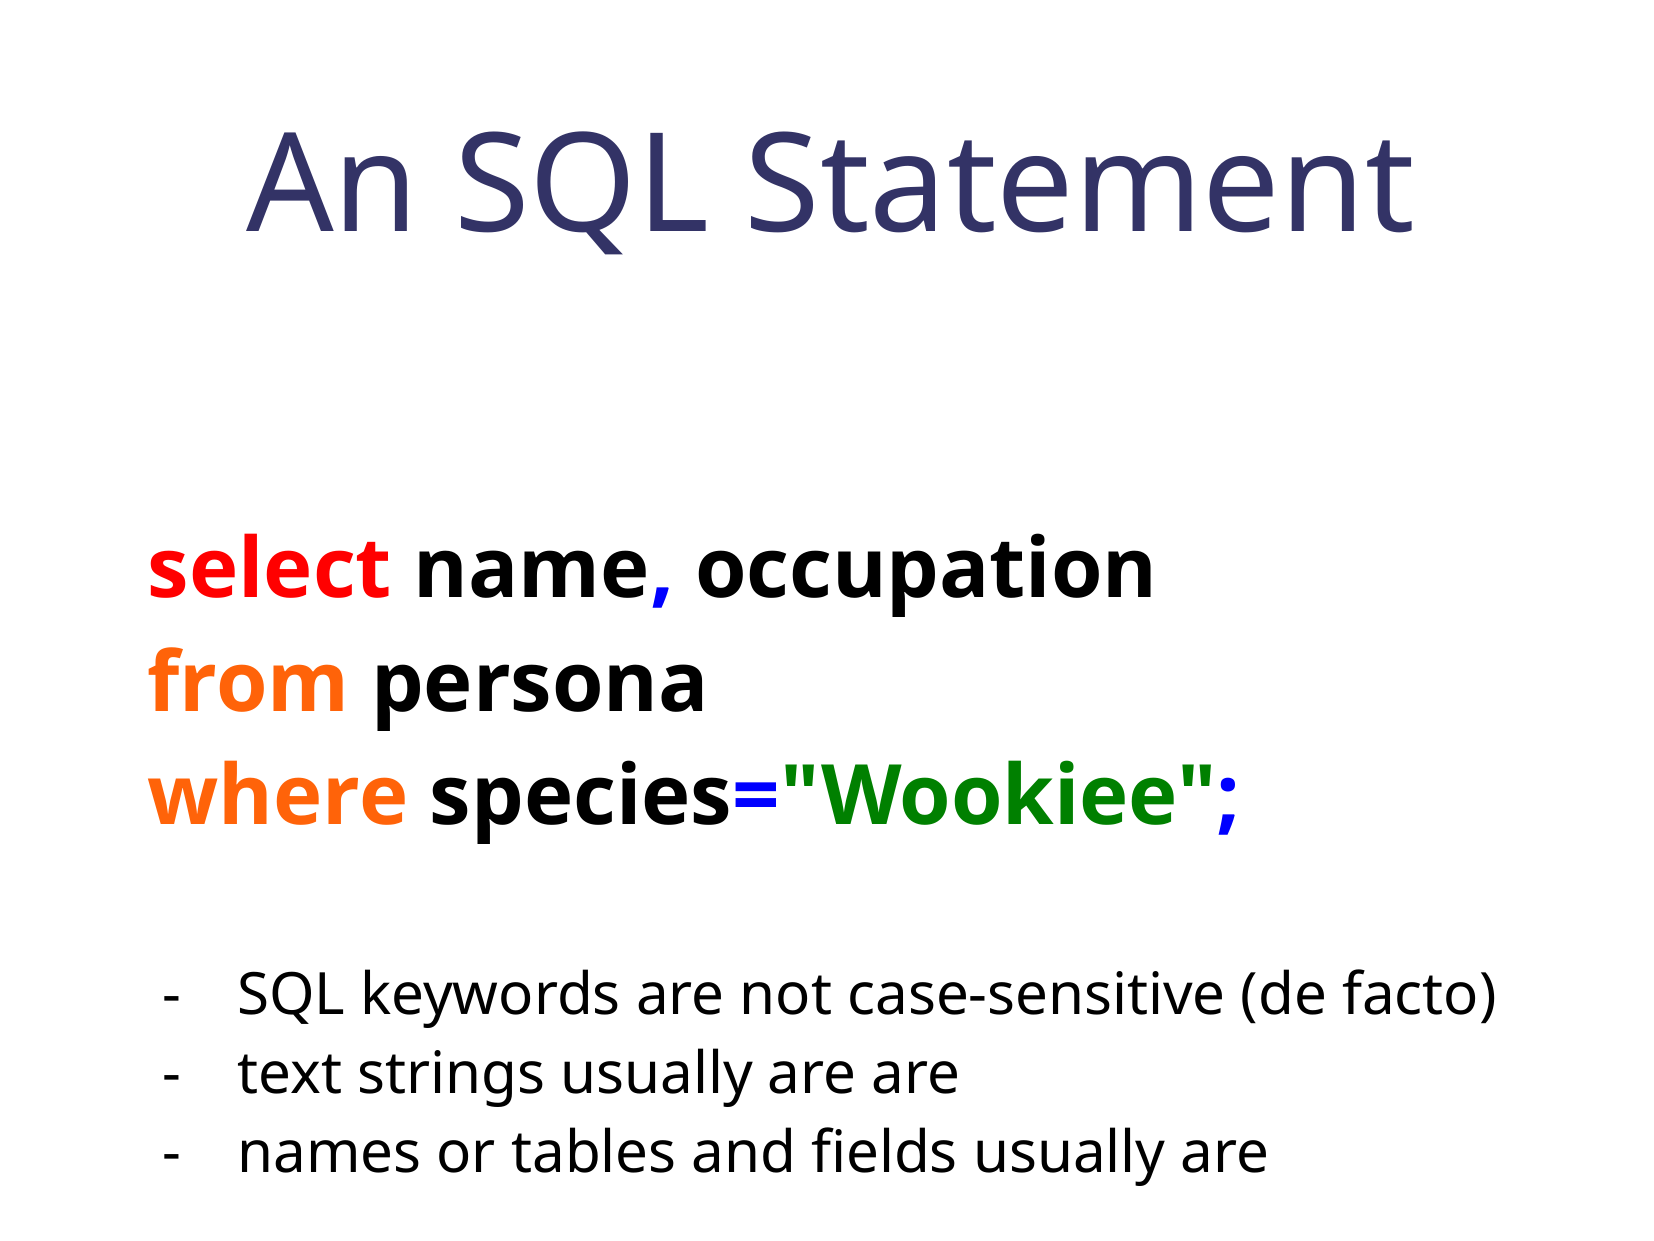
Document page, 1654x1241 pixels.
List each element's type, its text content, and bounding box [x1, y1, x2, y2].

subtitle select name, occupation from persona where species="Wookiee"; [147, 354, 1561, 944]
text_box - SQL keywords are not case-sensitive (de facto) - text strings usually are are - names or tables and fields usually are [147, 944, 1654, 1172]
title An SQL Statement [86, 75, 1576, 283]
